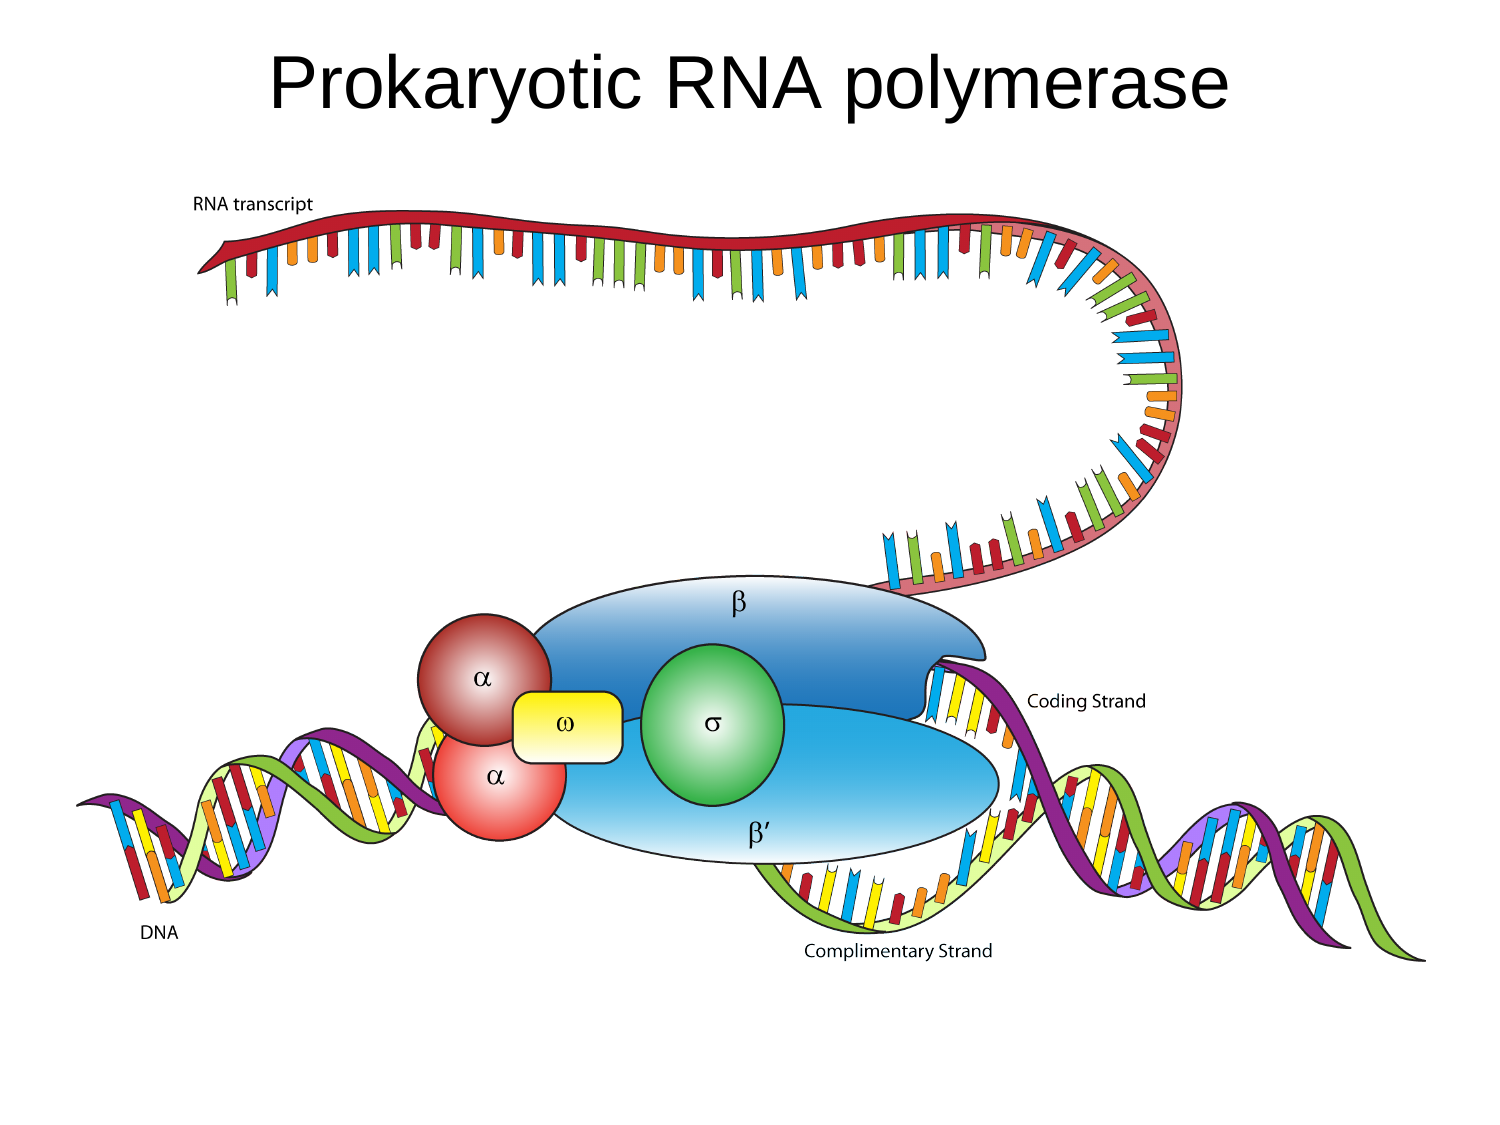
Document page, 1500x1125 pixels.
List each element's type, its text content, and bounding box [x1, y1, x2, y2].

picture [75, 193, 1426, 962]
title Prokaryotic RNA polymerase [75, 24, 1426, 133]
